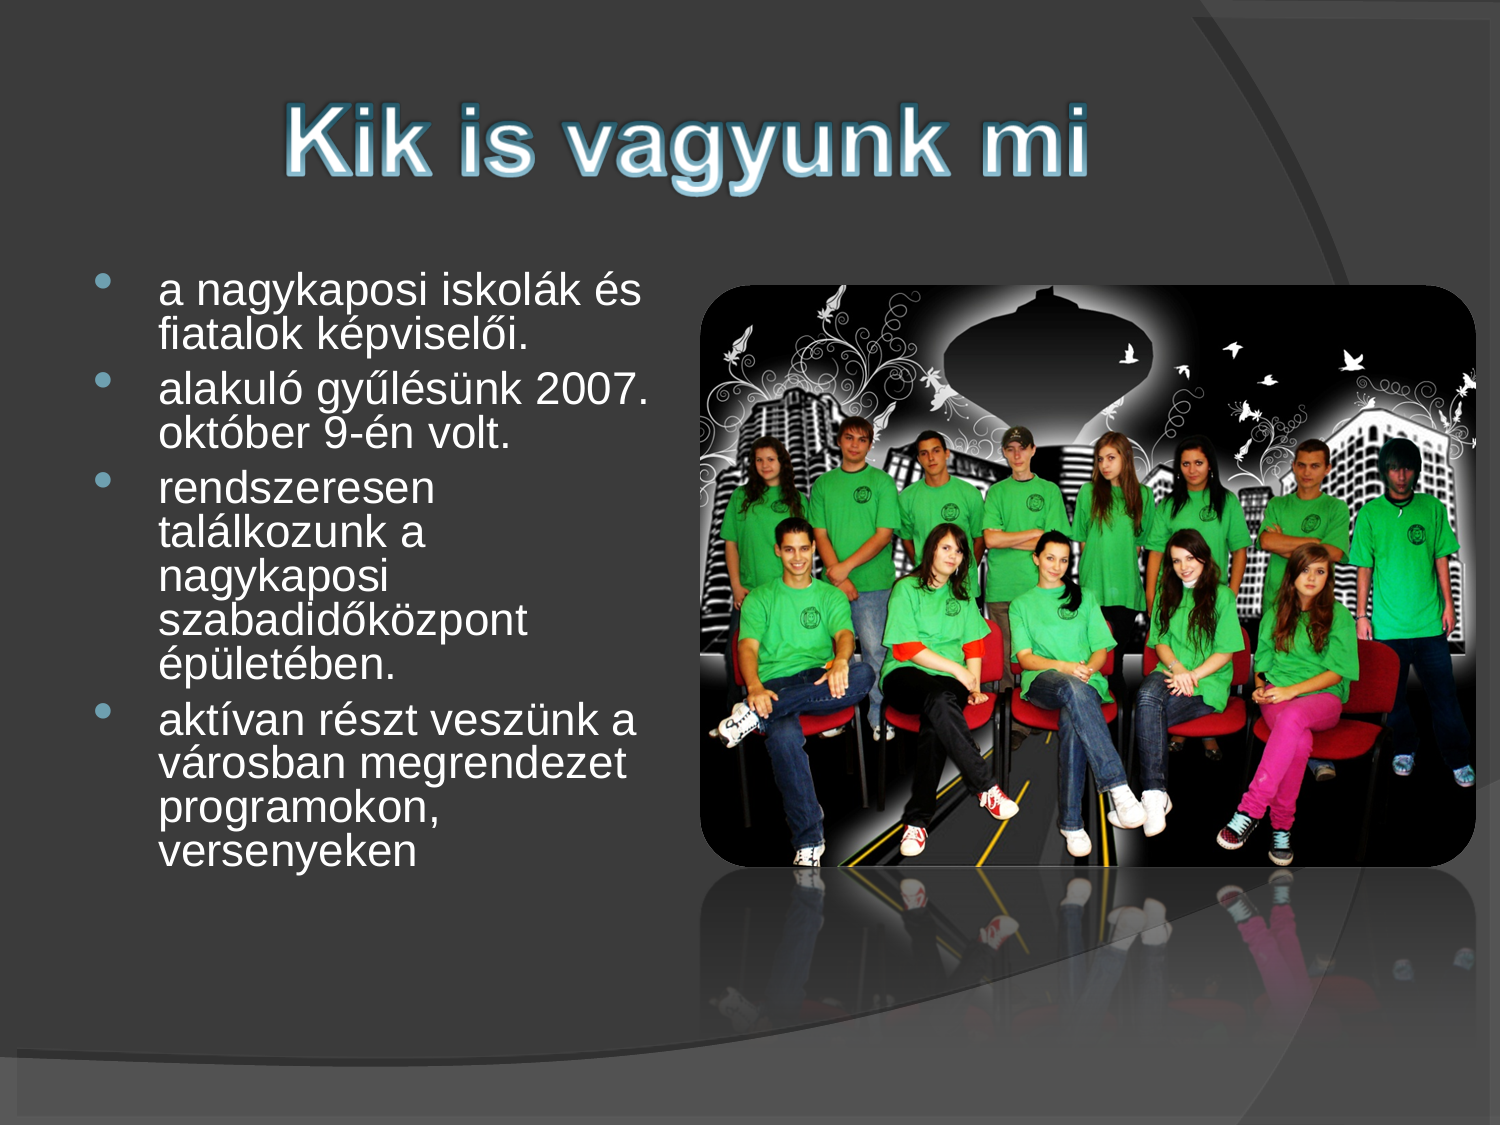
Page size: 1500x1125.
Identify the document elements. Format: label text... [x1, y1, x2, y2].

picture [696, 284, 1480, 1125]
picture [73, 43, 1301, 234]
text_box a nagykaposi iskolák és fiatalok képviselői. alakuló gyűlésünk 2007. október 9-én volt. rendszeresen találkozunk a nagykaposi szabadidőközpont épületében. aktívan részt veszünk a városban megrendezet programokon, versenyeken [75, 262, 676, 1005]
